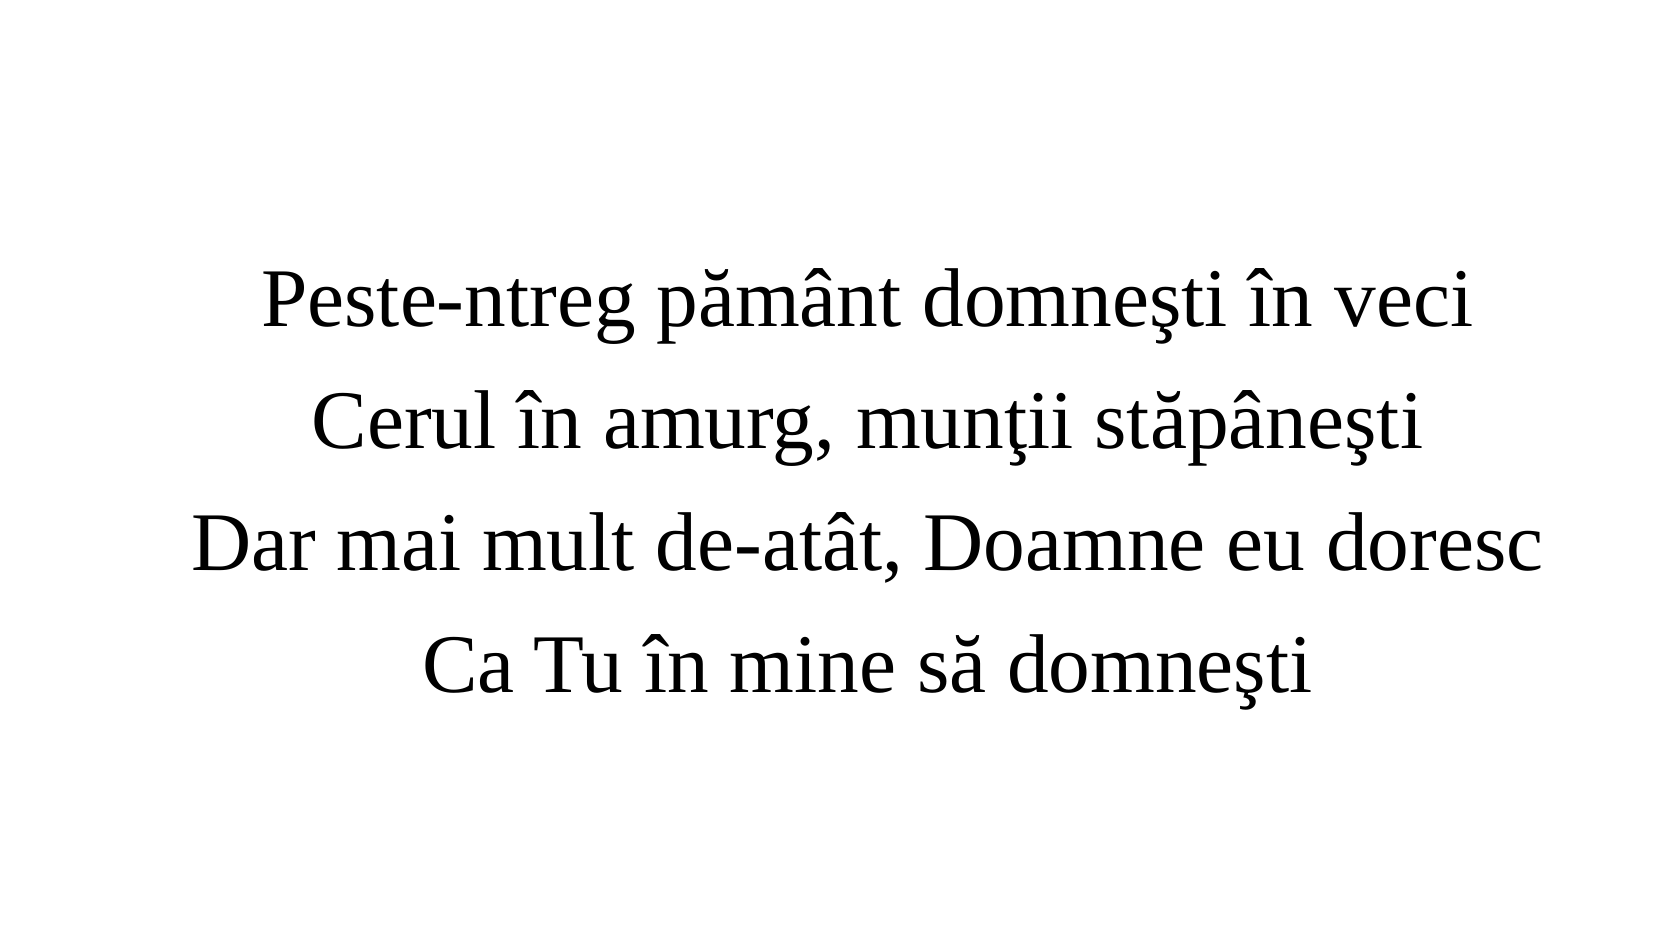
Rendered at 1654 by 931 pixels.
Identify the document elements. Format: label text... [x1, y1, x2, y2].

subtitle Peste-ntreg pământ domneşti în veci Cerul în amurg, munţii stăpâneşti Dar mai mult de-atât, Doamne eu doresc Ca Tu în mine să domneşti [153, 239, 1583, 713]
